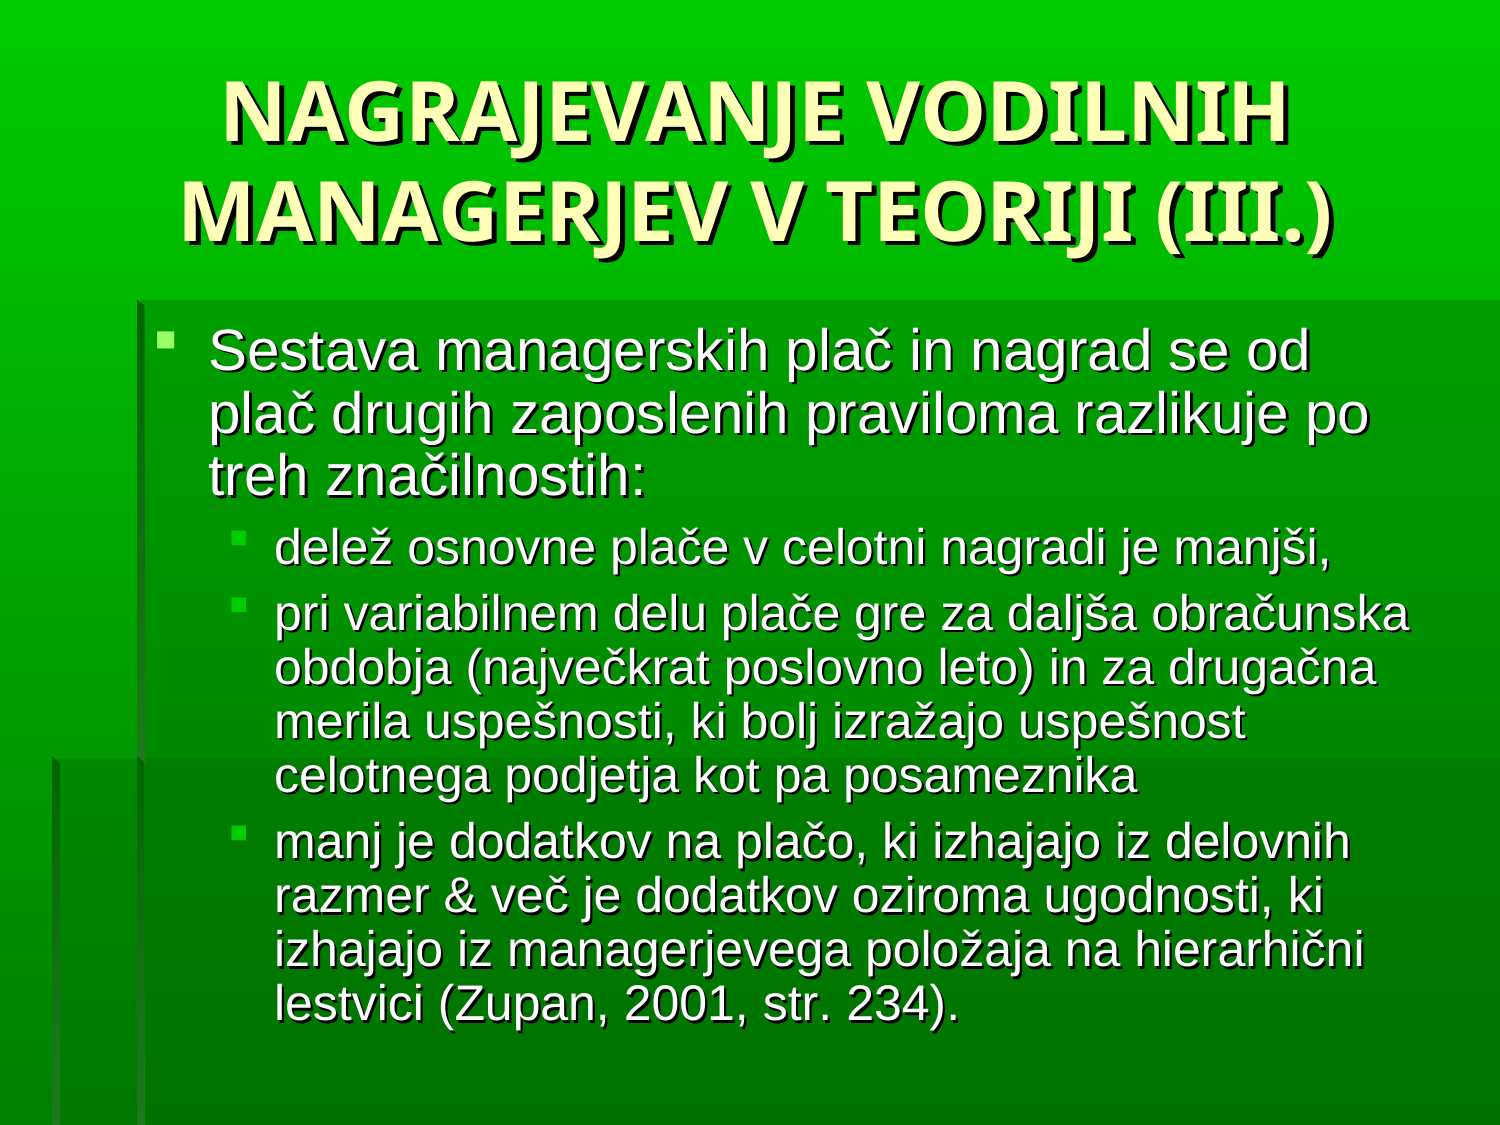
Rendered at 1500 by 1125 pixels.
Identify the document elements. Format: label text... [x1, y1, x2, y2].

title NAGRAJEVANJE VODILNIH MANAGERJEV V TEORIJI (III.) [53, 40, 1459, 276]
list Sestava managerskih plač in nagrad se od plač drugih zaposlenih praviloma razlikuje po treh značilnostih: delež osnovne plače v celotni nagradi je manjši, pri variabilnem delu plače gre za daljša obračunska obdobja (največkrat poslovno leto) in za drugačna merila uspešnosti, ki bolj izražajo uspešnost celotnega podjetja kot pa posameznika manj je dodatkov na plačo, ki izhajajo iz delovnih razmer & več je dodatkov oziroma ugodnosti, ki izhajajo iz managerjevega položaja na hierarhični lestvici (Zupan, 2001, str. 234). [137, 312, 1451, 1083]
